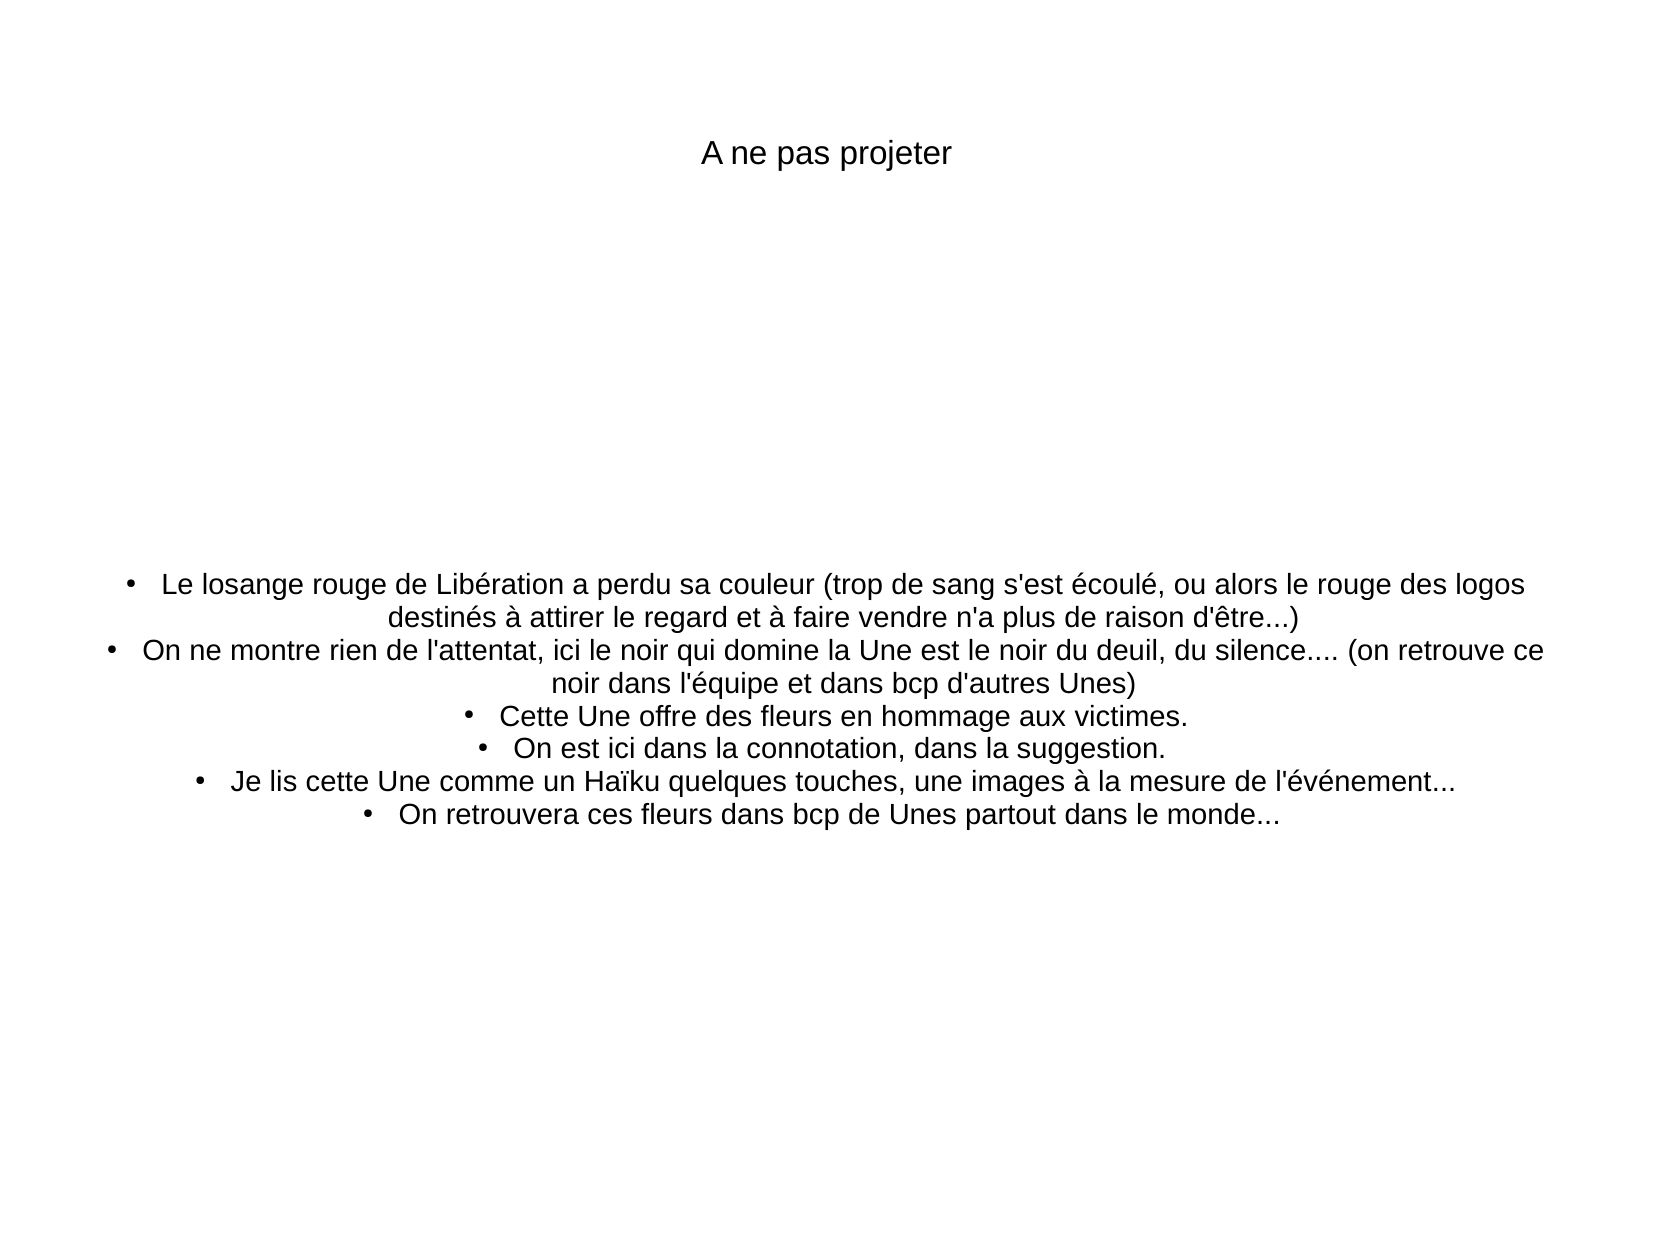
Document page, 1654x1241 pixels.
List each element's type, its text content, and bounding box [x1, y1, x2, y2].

title A ne pas projeter [82, 49, 1571, 257]
subtitle Le losange rouge de Libération a perdu sa couleur (trop de sang s'est écoulé, ou alors le rouge des logos destinés à attirer le regard et à faire vendre n'a plus de raison d'être...) On ne montre rien de l'attentat, ici le noir qui domine la Une est le noir du deuil, du silence.... (on retrouve ce noir dans l'équipe et dans bcp d'autres Unes) Cette Une offre des fleurs en hommage aux victimes. On est ici dans la connotation, dans la suggestion. Je lis cette Une comme un Haïku quelques touches, une images à la mesure de l'événement... On retrouvera ces fleurs dans bcp de Unes partout dans le monde... [82, 290, 1571, 1109]
